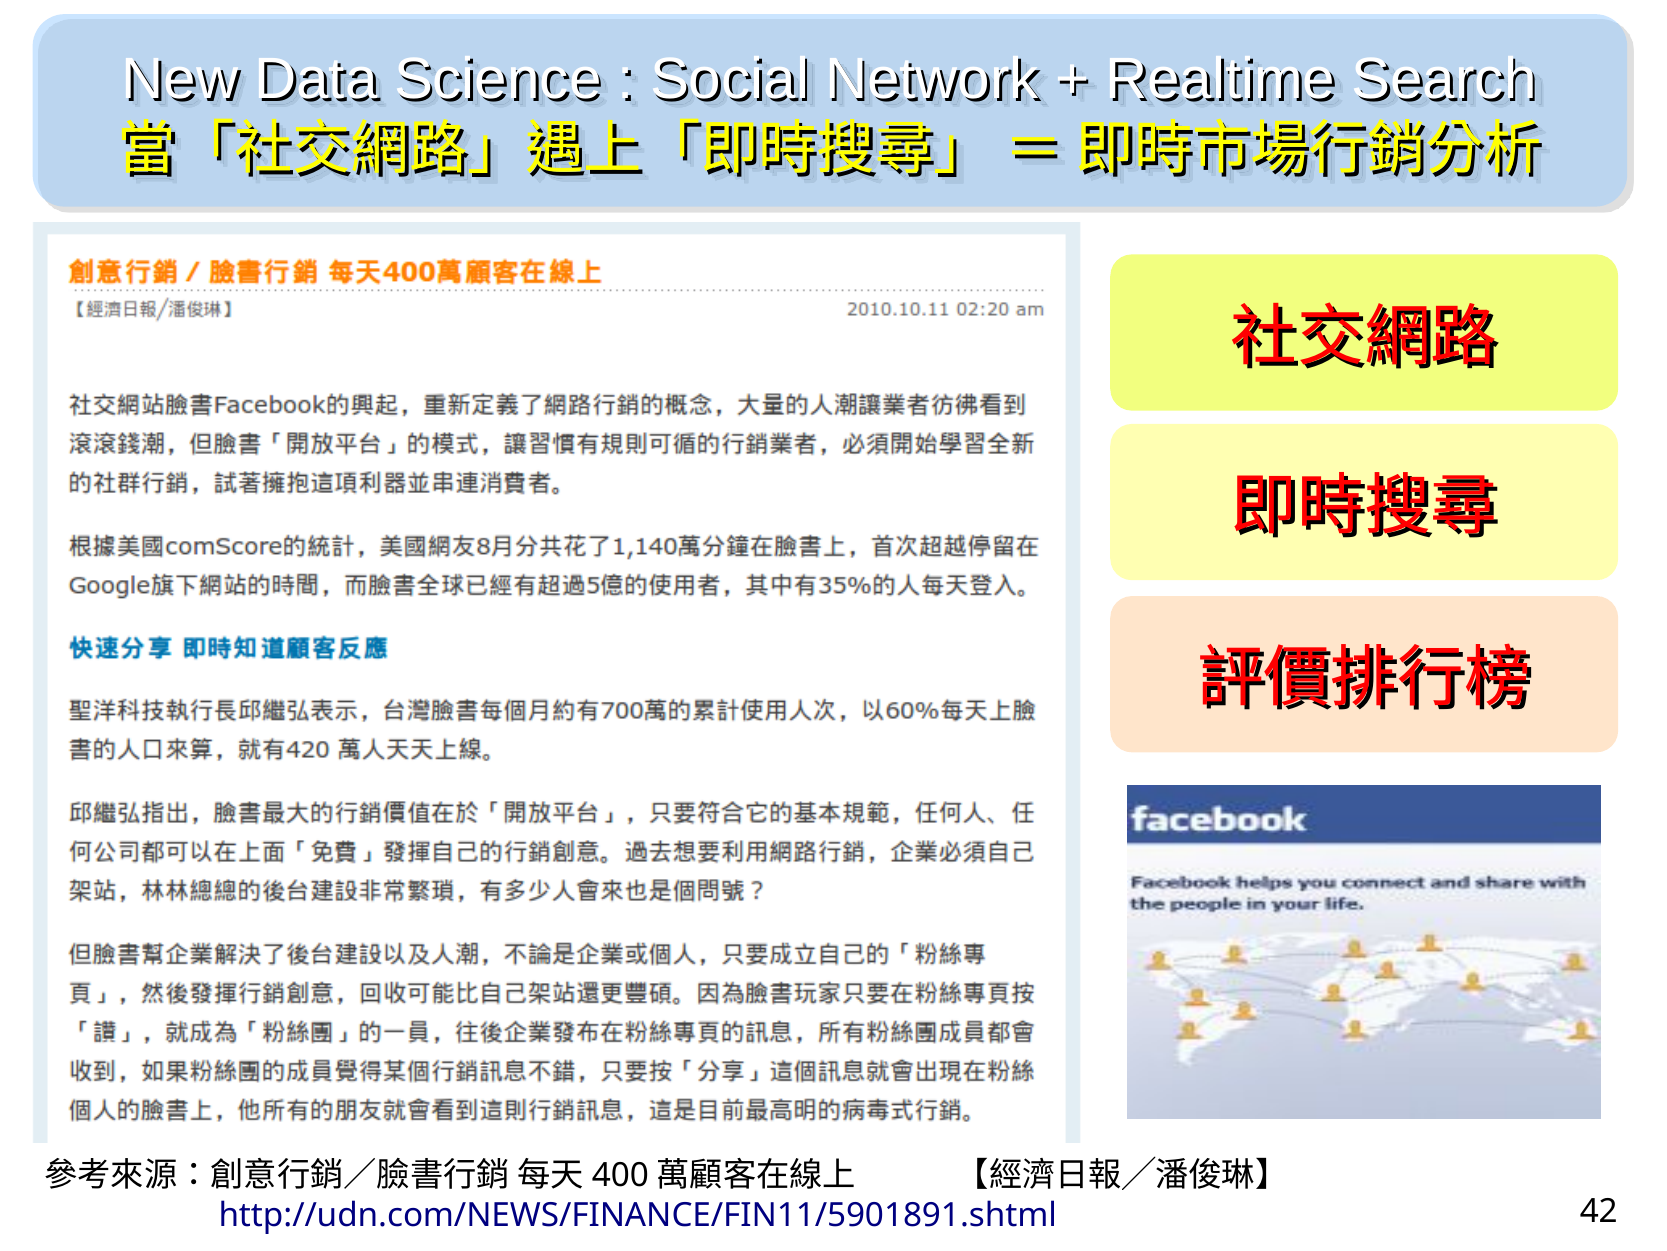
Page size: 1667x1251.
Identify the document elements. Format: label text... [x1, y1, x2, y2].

text_box 參考來源：創意行銷／臉書行銷 每天400萬顧客在線上 【經濟日報╱潘俊琳】 http://udn.com/NEWS/FINANCE/FIN11/5901891.shtml [29, 1145, 1625, 1241]
picture [1127, 785, 1601, 1119]
text_box 即時搜尋 [1110, 423, 1619, 581]
text_box New Data Science : Social Network + Realtime Search 當「社交網路」遇上「即時搜尋」 ＝ 即時市場行銷分析 [32, 14, 1628, 207]
picture [14, 222, 1095, 1143]
text_box 社交網路 [1110, 254, 1619, 411]
text_box 評價排行榜 [1110, 596, 1619, 753]
